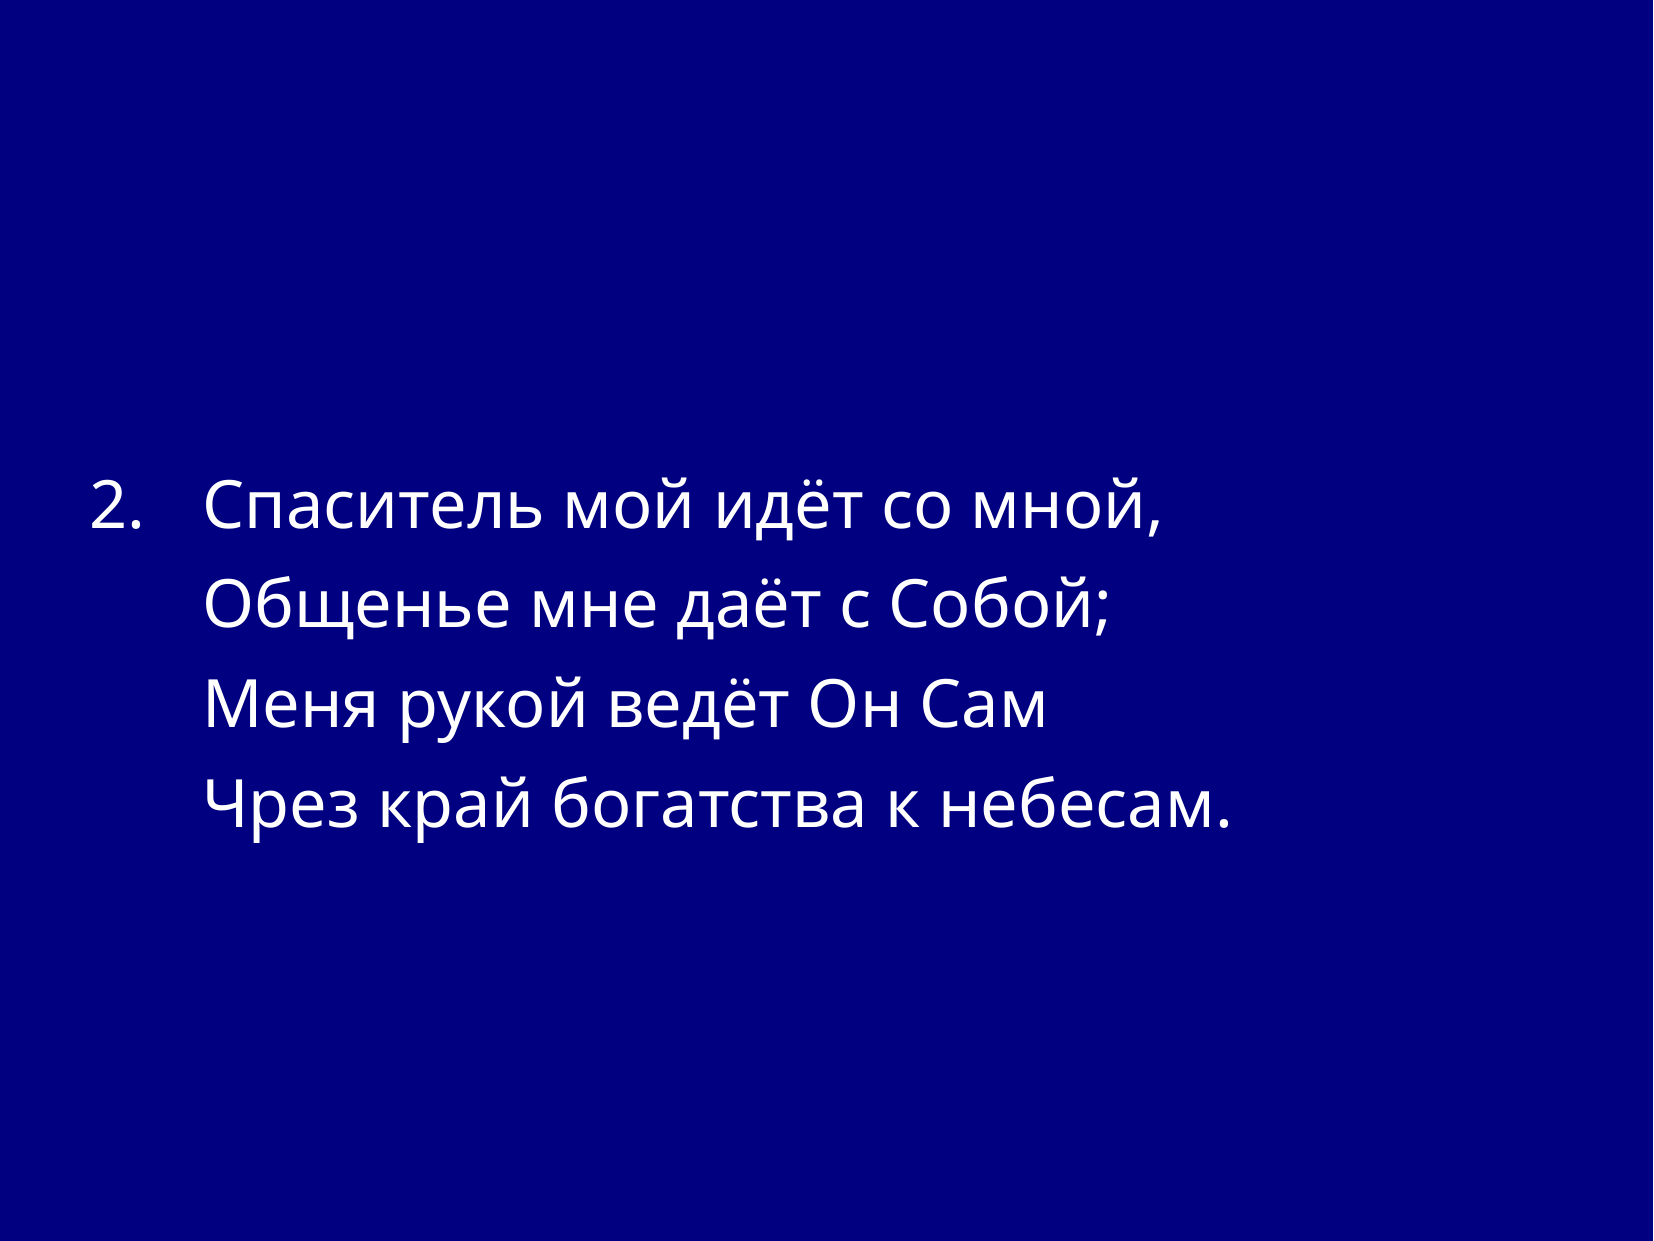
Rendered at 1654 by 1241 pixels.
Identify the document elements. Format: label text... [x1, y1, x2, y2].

text_box 2. Спаситель мой идёт со мной, Общенье мне даёт с Собой; Меня рукой ведёт Он Сам Чрез край богатства к небесам. [75, 150, 1576, 1163]
